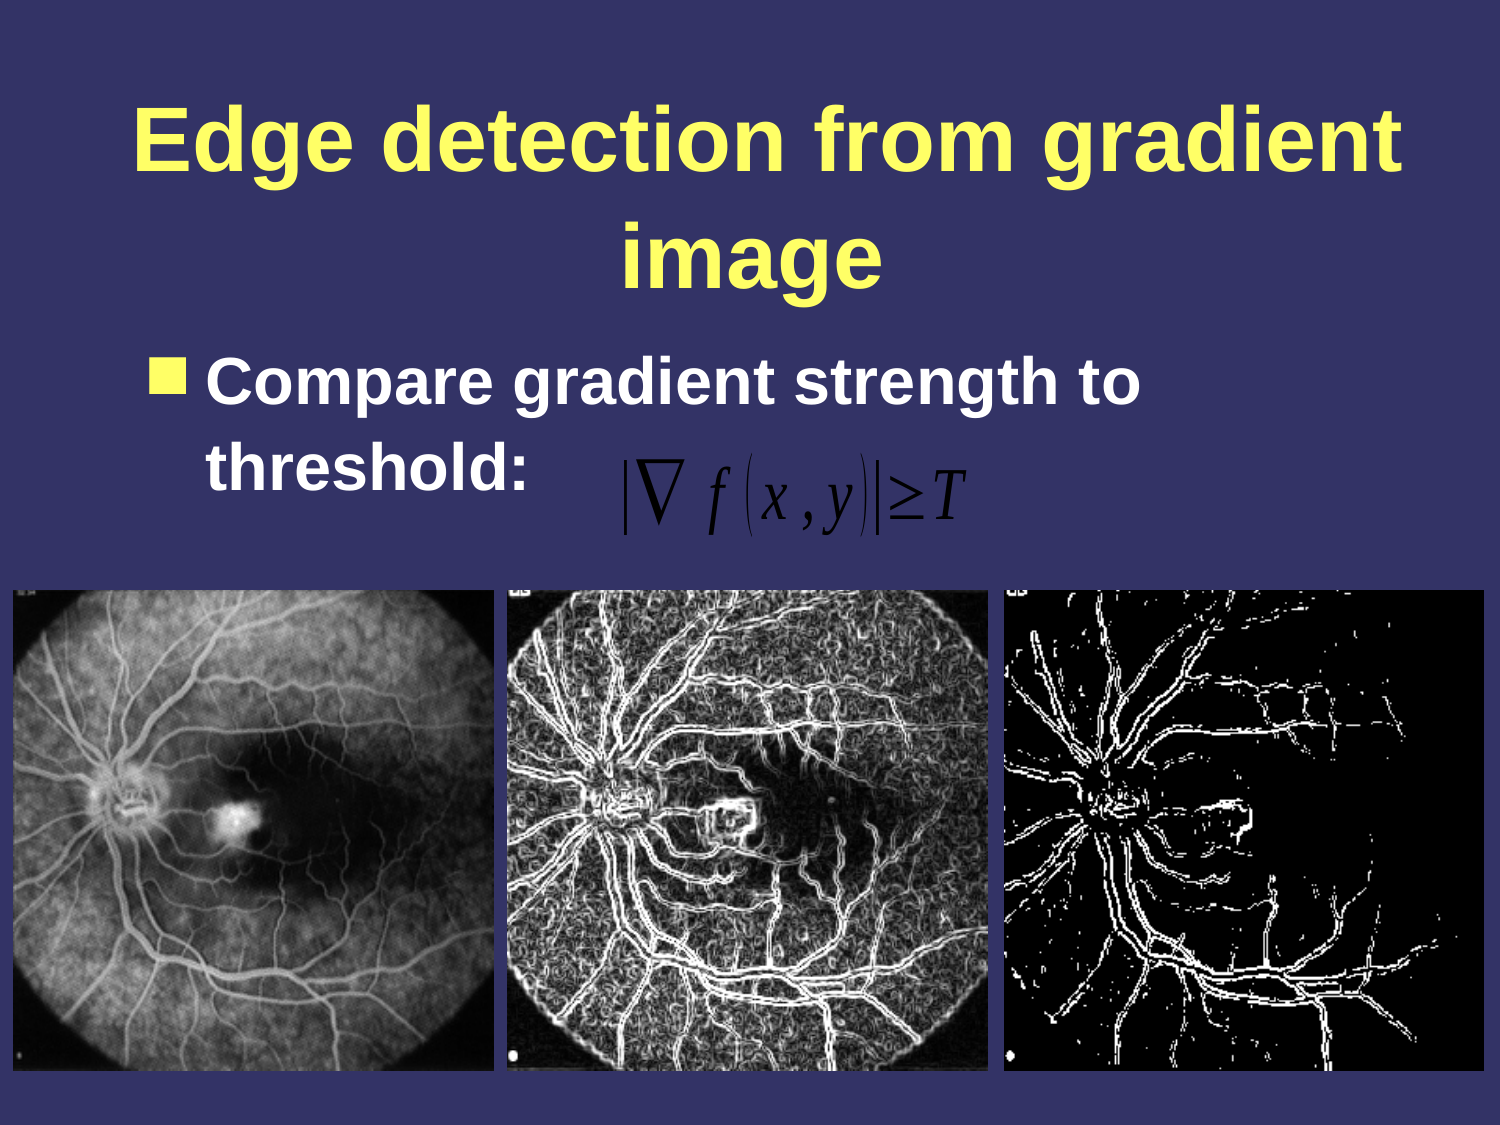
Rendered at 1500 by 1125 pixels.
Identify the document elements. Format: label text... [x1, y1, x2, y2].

picture [1004, 590, 1484, 1071]
picture [13, 590, 494, 1071]
list Compare gradient strength to threshold: [134, 324, 1416, 976]
picture [507, 590, 988, 1071]
chart [600, 449, 993, 542]
title Edge detection from gradient image [22, 64, 1482, 315]
